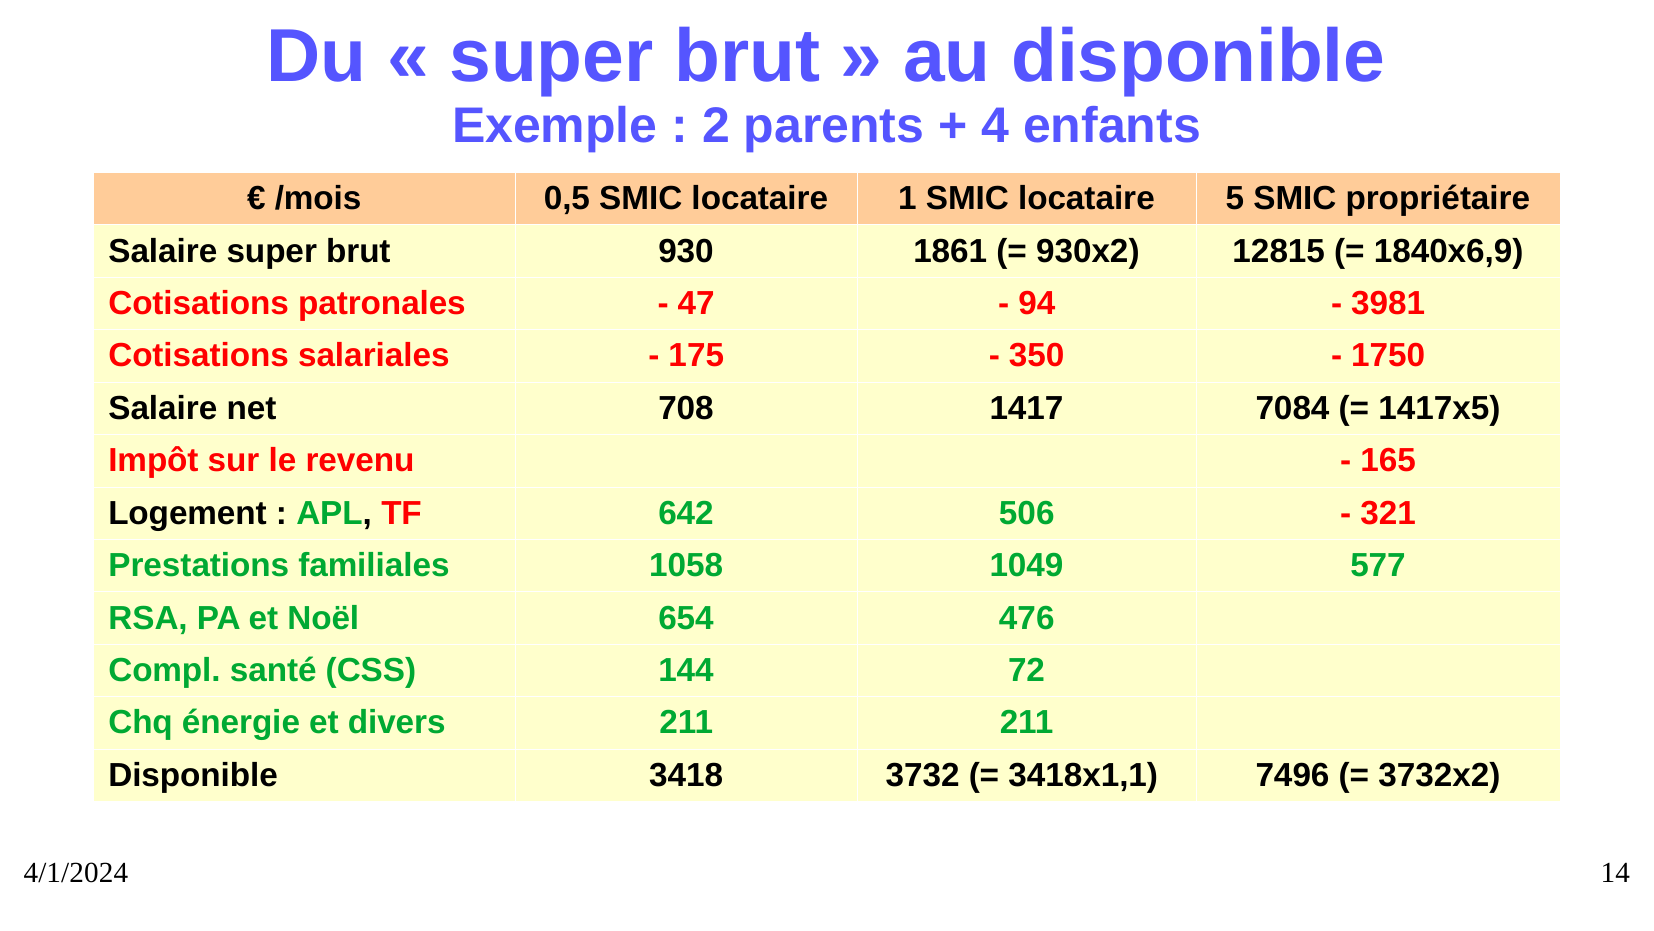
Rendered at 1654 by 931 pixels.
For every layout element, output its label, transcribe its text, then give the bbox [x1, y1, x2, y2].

table_cell Impôt sur le revenu [94, 435, 515, 487]
table_cell - 350 [858, 330, 1196, 382]
table_cell - 94 [858, 278, 1196, 329]
table_cell Chq énergie et divers [94, 697, 515, 749]
table_cell - 3981 [1197, 278, 1560, 329]
table_cell - 321 [1197, 488, 1560, 539]
table_cell 930 [516, 225, 857, 277]
table_cell 7496 (= 3732x2) [1197, 750, 1560, 801]
table_header 0,5 SMIC locataire [516, 173, 857, 224]
table_cell Salaire super brut [94, 225, 515, 277]
table_cell 72 [858, 645, 1196, 696]
table_cell 506 [858, 488, 1196, 539]
table_cell Compl. santé (CSS) [94, 645, 515, 696]
table_cell 1058 [516, 540, 857, 591]
table_cell - 175 [516, 330, 857, 382]
table_cell Prestations familiales [94, 540, 515, 591]
table_cell Salaire net [94, 383, 515, 434]
table_cell [1197, 645, 1560, 696]
table_cell 3418 [516, 750, 857, 801]
table_cell 211 [516, 697, 857, 749]
table_cell 654 [516, 592, 857, 644]
table_cell 3732 (= 3418x1,1) [858, 750, 1196, 801]
table_cell 211 [858, 697, 1196, 749]
table_header 1 SMIC locataire [858, 173, 1196, 224]
title Du « super brut » au disponible Exemple : 2 parents + 4 enfants [82, 13, 1571, 154]
table_cell Cotisations salariales [94, 330, 515, 382]
table_cell Logement : APL, TF [94, 488, 515, 539]
table_cell [1197, 592, 1560, 644]
table_cell - 165 [1197, 435, 1560, 487]
table_cell 708 [516, 383, 857, 434]
table_cell 12815 (= 1840x6,9) [1197, 225, 1560, 277]
table_cell Disponible [94, 750, 515, 801]
table_header 5 SMIC propriétaire [1197, 173, 1560, 224]
table_header € /mois [94, 173, 515, 224]
table_cell 577 [1197, 540, 1560, 591]
table_cell [516, 435, 857, 487]
table_cell Cotisations patronales [94, 278, 515, 329]
table_cell 476 [858, 592, 1196, 644]
table_cell 7084 (= 1417x5) [1197, 383, 1560, 434]
table_cell 1417 [858, 383, 1196, 434]
table_cell - 47 [516, 278, 857, 329]
table_cell 1049 [858, 540, 1196, 591]
table_cell RSA, PA et Noël [94, 592, 515, 644]
table_cell - 1750 [1197, 330, 1560, 382]
table_cell [1197, 697, 1560, 749]
table_cell 642 [516, 488, 857, 539]
table_cell 144 [516, 645, 857, 696]
table_cell 1861 (= 930x2) [858, 225, 1196, 277]
table_cell [858, 435, 1196, 487]
